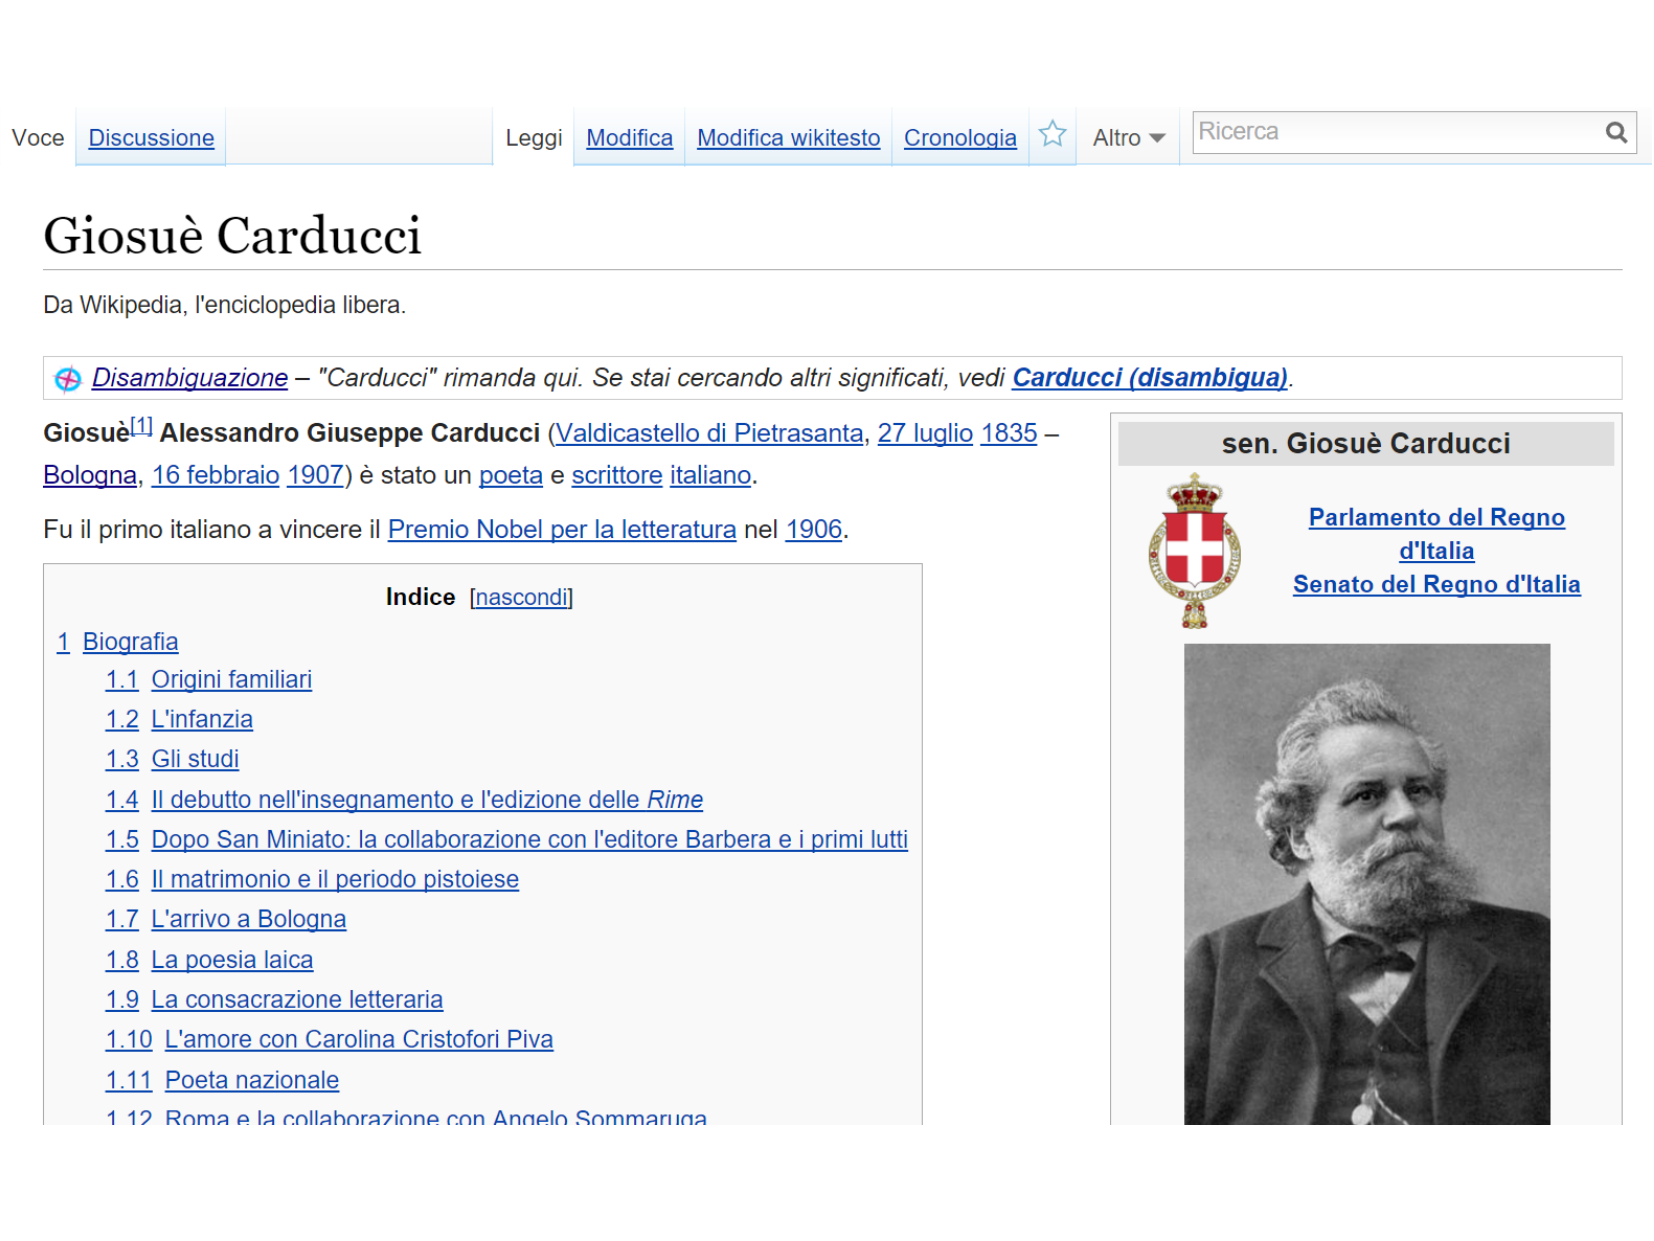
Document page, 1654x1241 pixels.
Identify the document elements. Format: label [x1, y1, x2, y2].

picture [0, 107, 1652, 1125]
